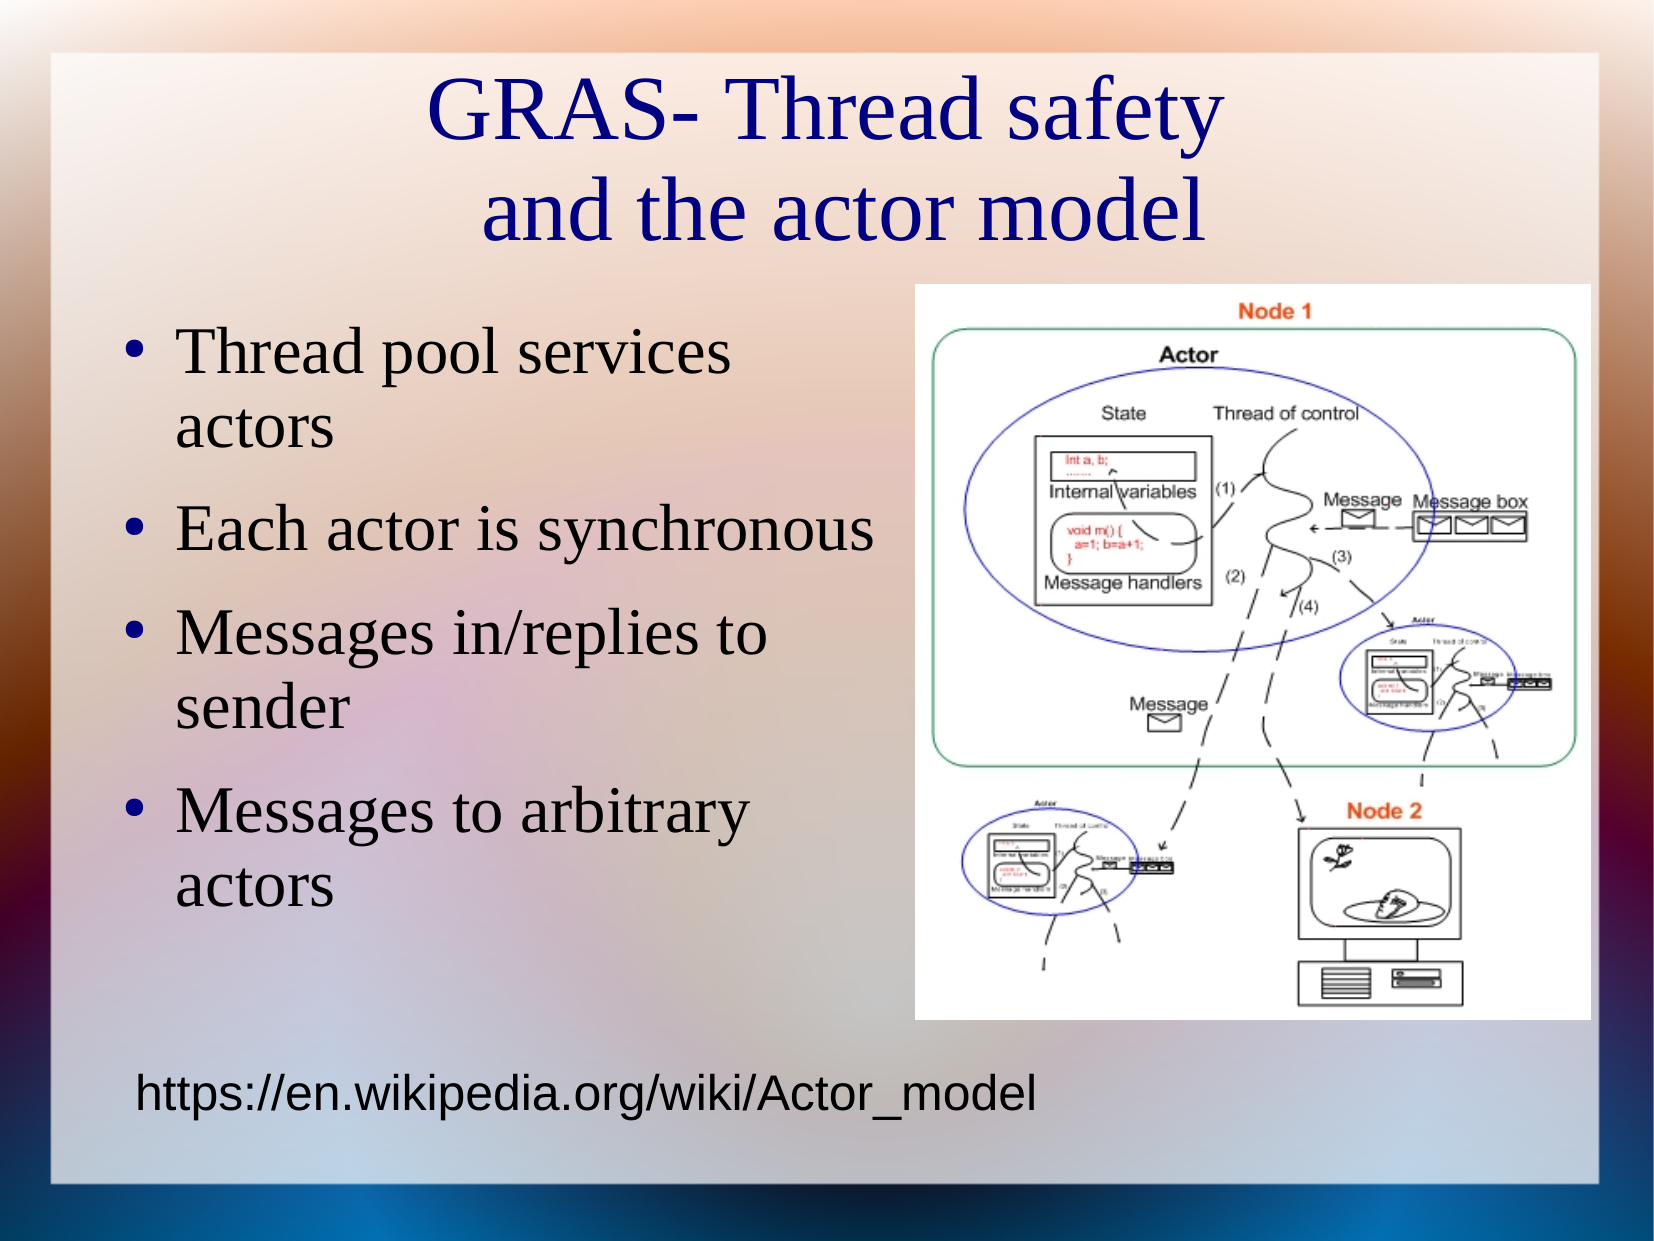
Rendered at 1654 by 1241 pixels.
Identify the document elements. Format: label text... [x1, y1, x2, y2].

list Thread pool services actors Each actor is synchronous Messages in/replies to sender Messages to arbitrary actors [105, 313, 886, 1099]
picture [0, 0, 1654, 1241]
title GRAS- Thread safety and the actor model [82, 55, 1571, 263]
text_box https://en.wikipedia.org/wiki/Actor_model [135, 1065, 1426, 1121]
